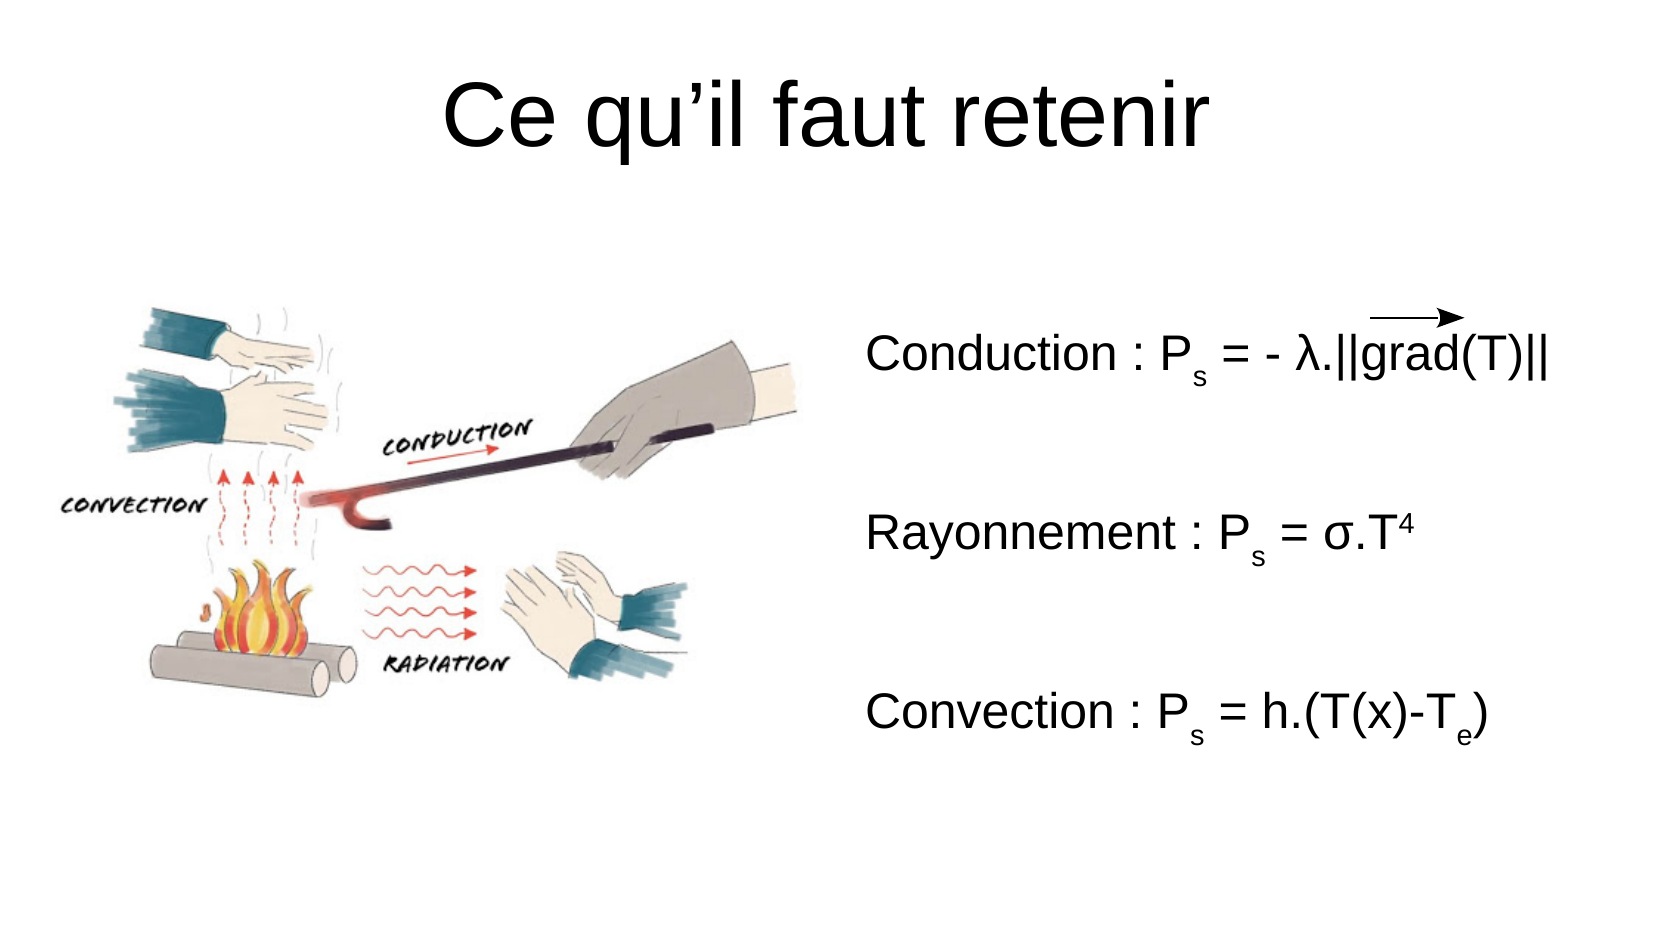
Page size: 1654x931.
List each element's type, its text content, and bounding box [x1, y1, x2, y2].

text_box Conduction : Ps = - λ.||grad(T)|| Rayonnement : Ps = σ.T4 Convection : Ps = h.(T(x)-Te) [850, 317, 1607, 827]
picture [47, 259, 803, 776]
title Ce qu’il faut retenir [82, 37, 1571, 193]
